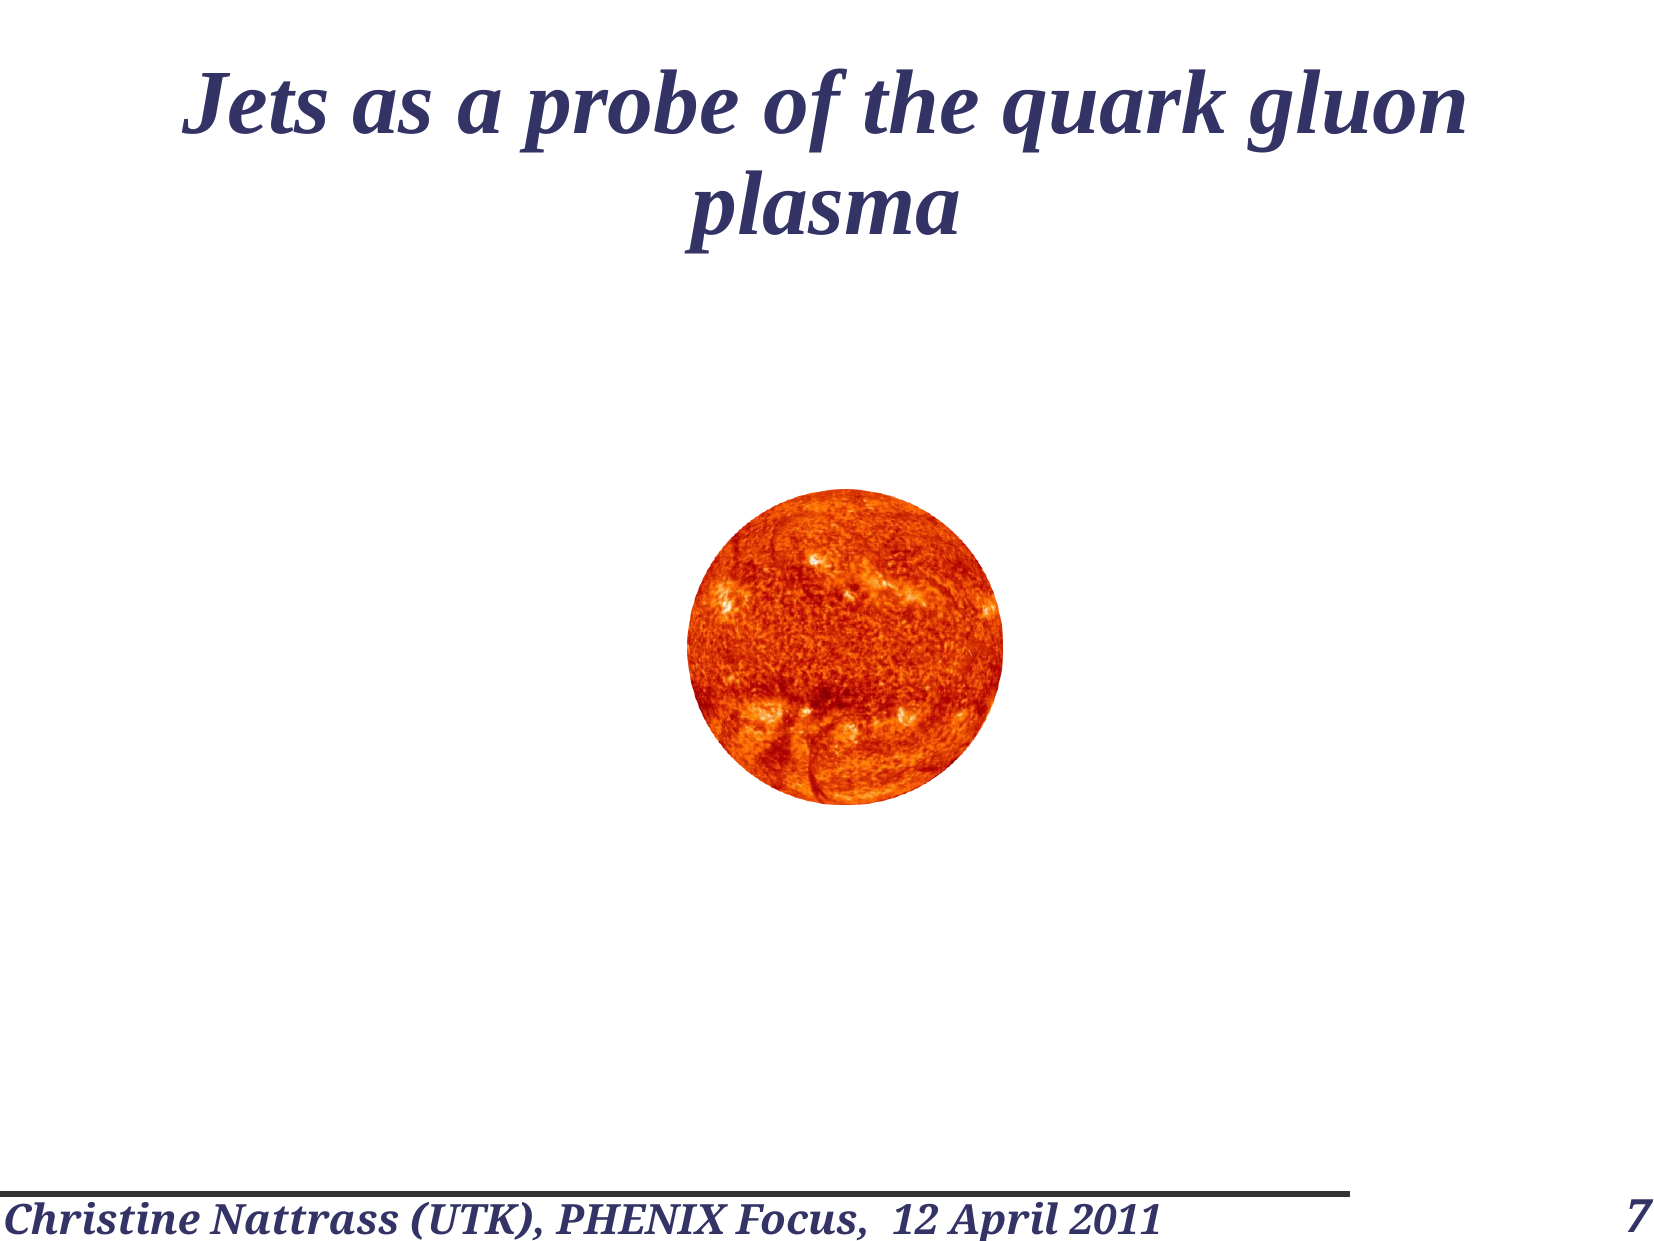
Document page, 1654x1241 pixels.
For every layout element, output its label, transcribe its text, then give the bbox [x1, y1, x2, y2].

picture [687, 489, 1003, 805]
title Jets as a probe of the quark gluon plasma [82, 49, 1571, 257]
